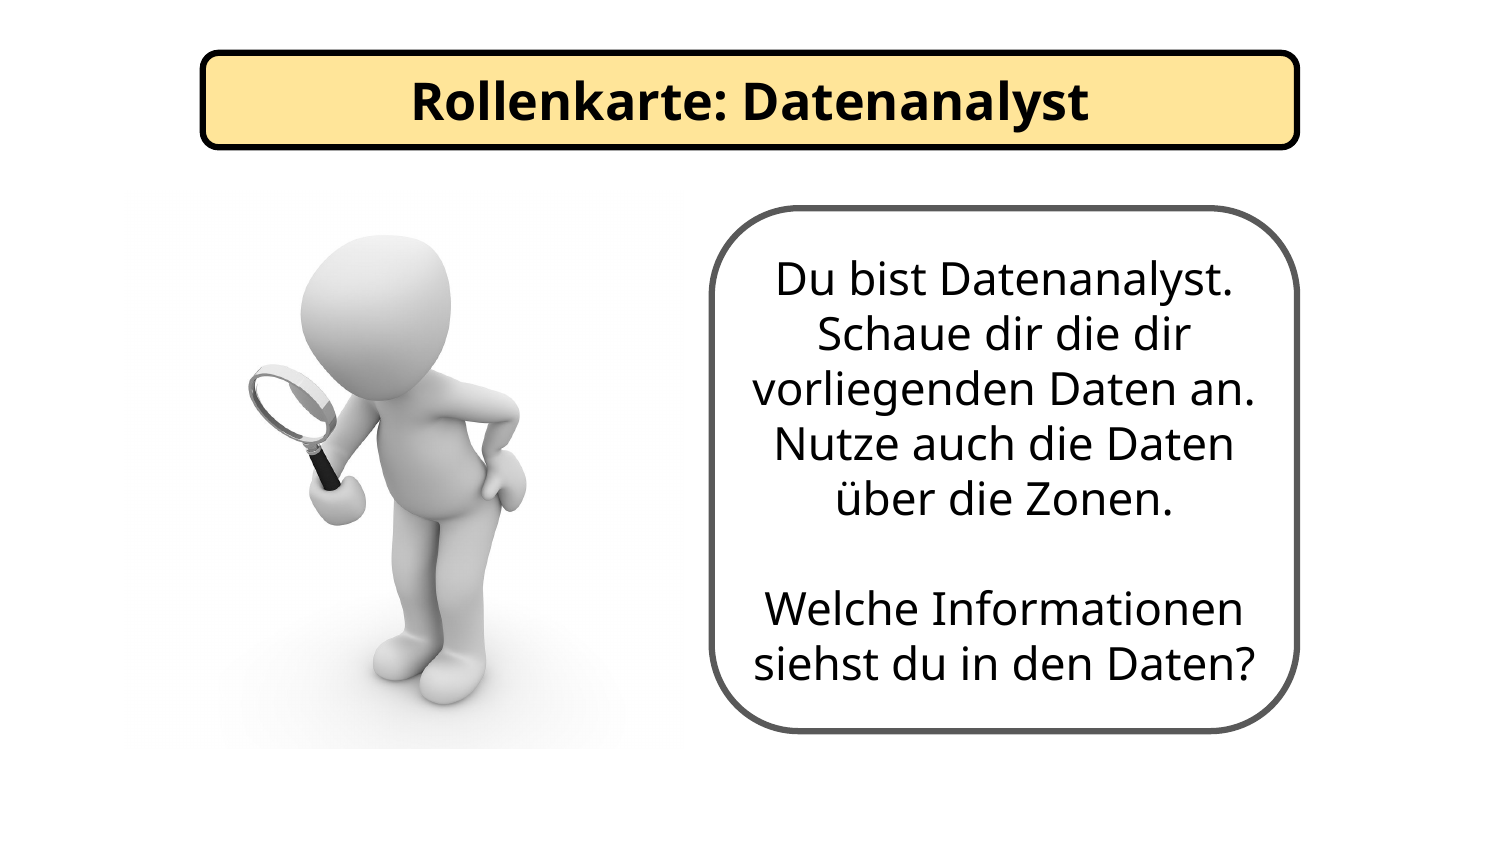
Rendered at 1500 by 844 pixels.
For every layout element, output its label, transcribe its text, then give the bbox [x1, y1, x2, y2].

text_box Du bist Datenanalyst. Schaue dir die dir vorliegenden Daten an. Nutze auch die Daten über die Zonen. Welche Informationen siehst du in den Daten? [711, 208, 1298, 732]
picture [124, 190, 684, 750]
text_box Rollenkarte: Datenanalyst [202, 52, 1298, 148]
